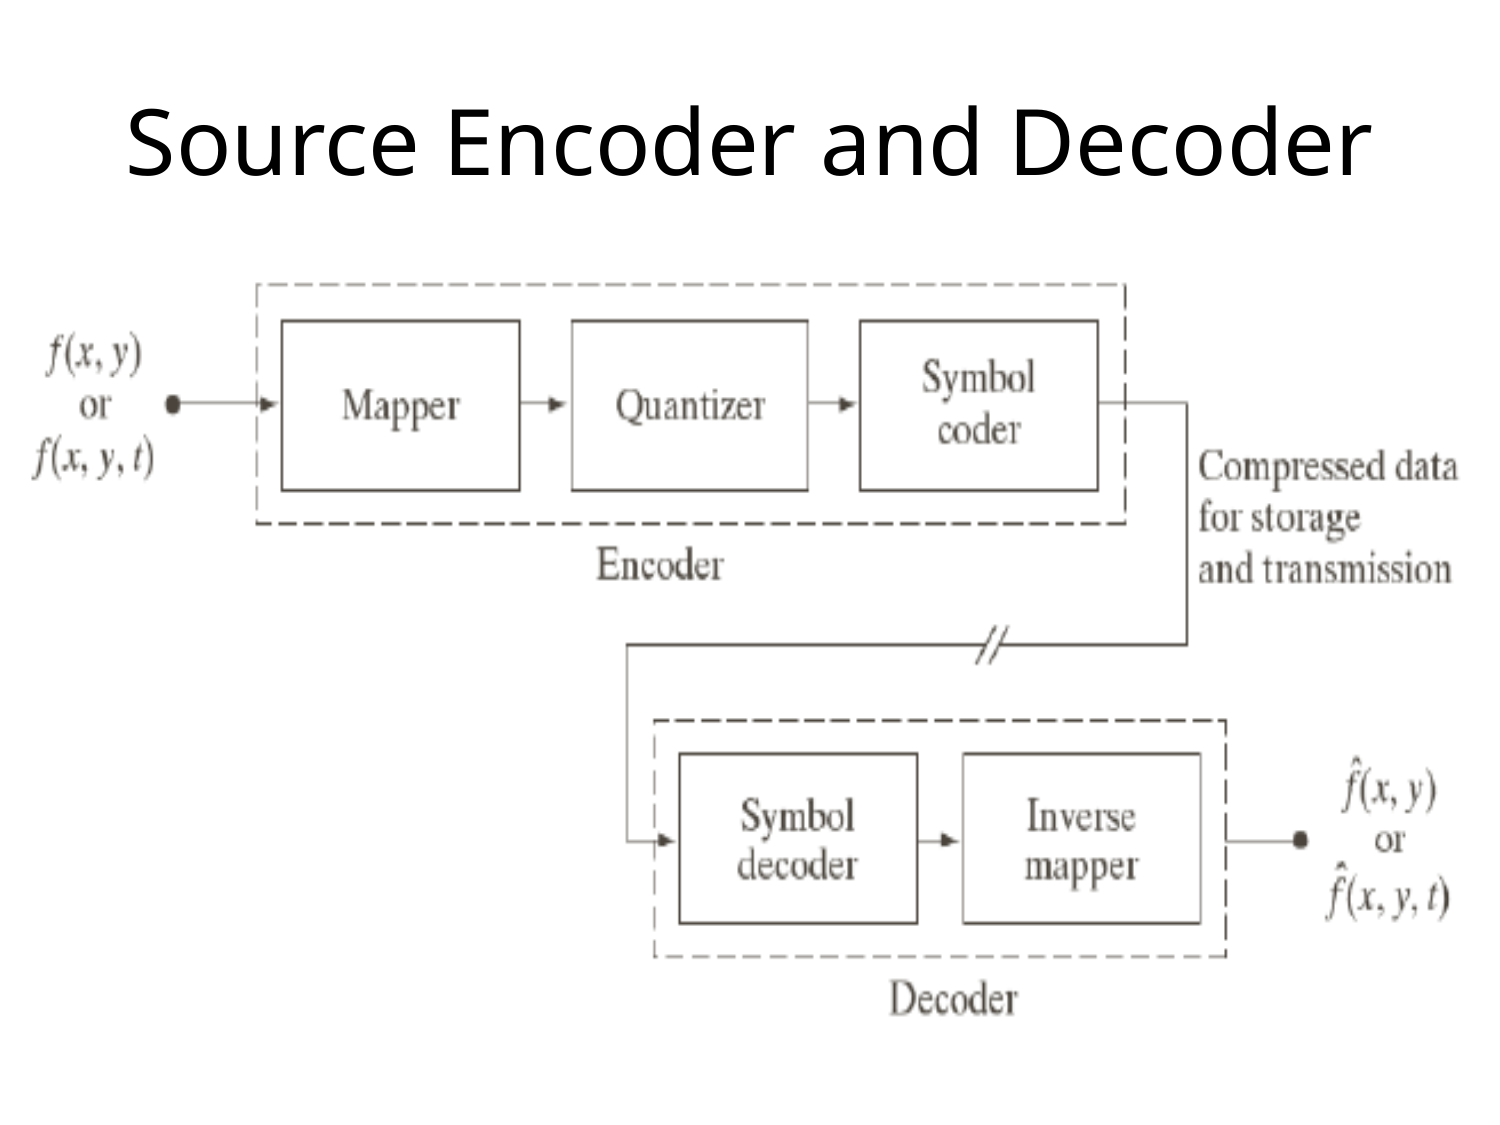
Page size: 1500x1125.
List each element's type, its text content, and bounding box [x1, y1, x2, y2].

picture [14, 269, 1479, 1051]
text_box Source Encoder and Decoder [75, 45, 1426, 233]
